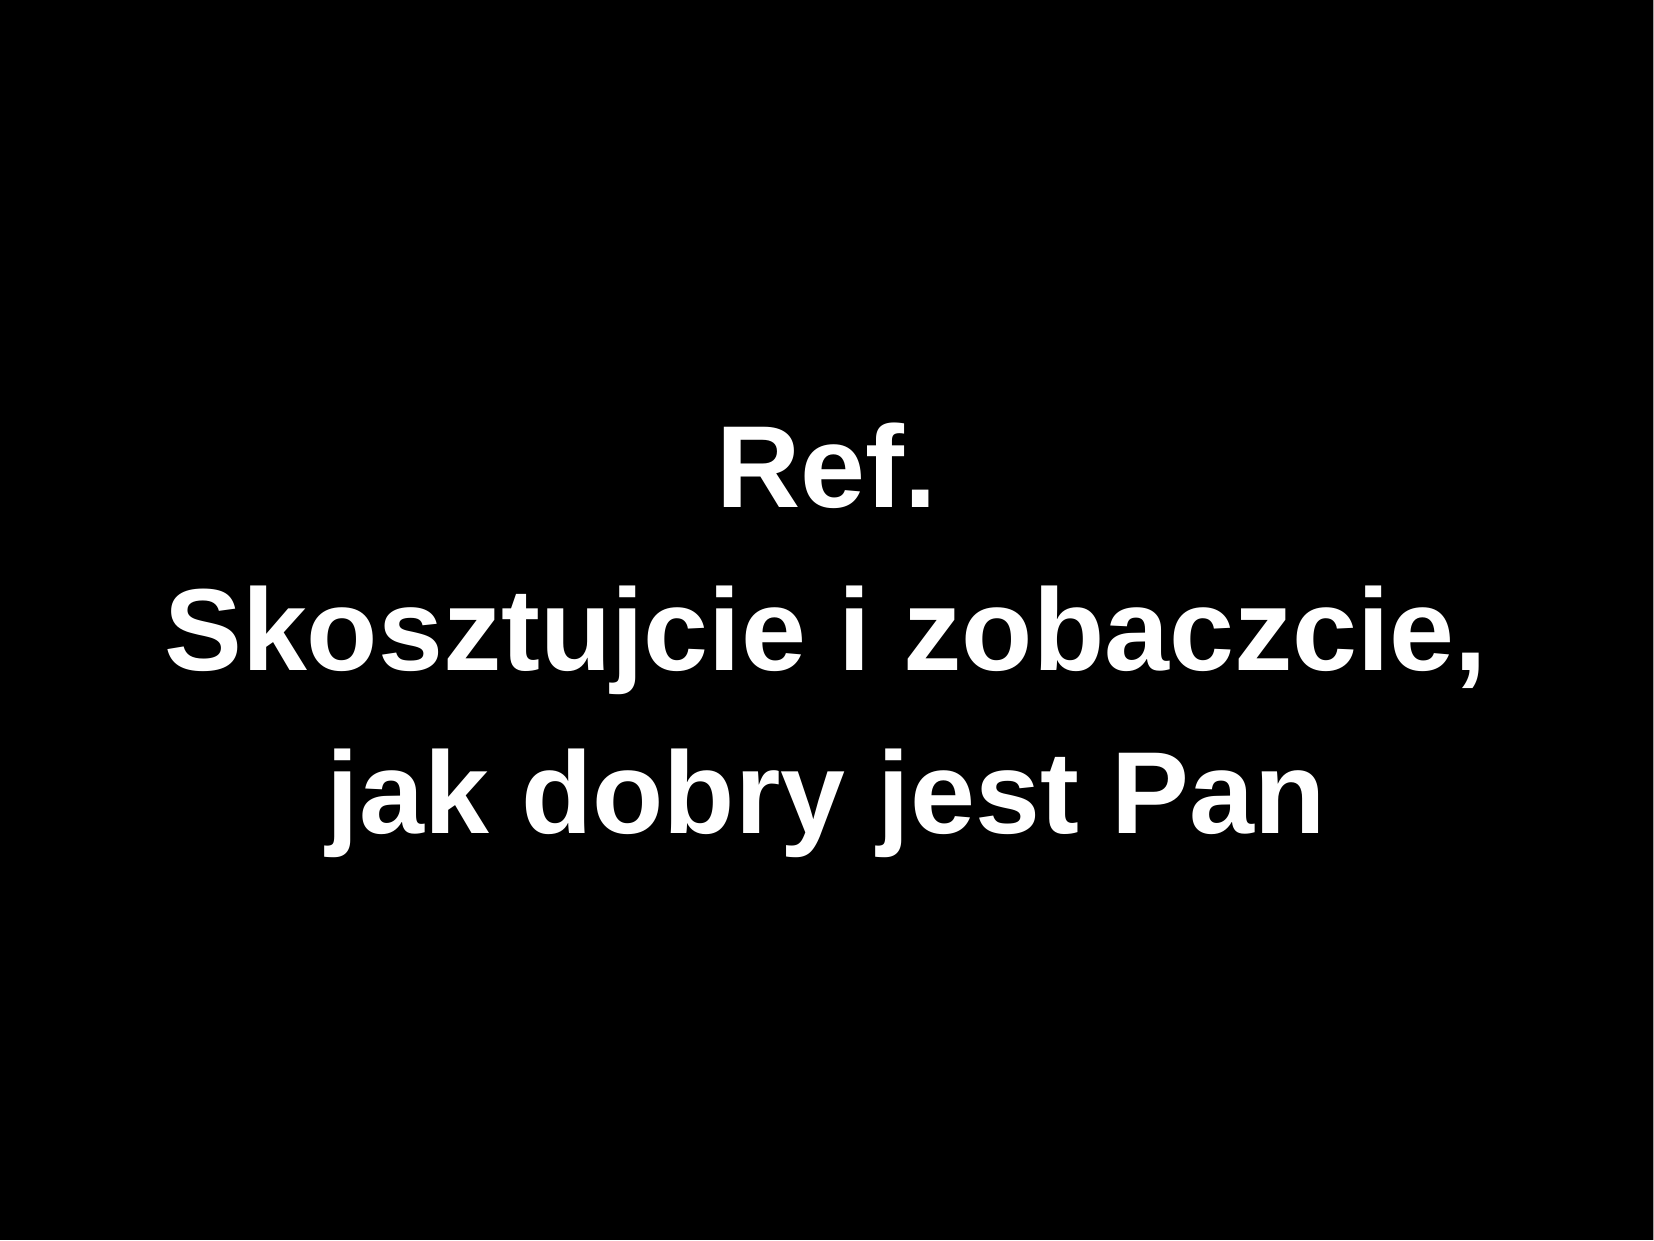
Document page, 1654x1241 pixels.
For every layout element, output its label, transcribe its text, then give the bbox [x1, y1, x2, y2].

subtitle Ref. Skosztujcie i zobaczcie, jak dobry jest Pan [0, 0, 1654, 1229]
